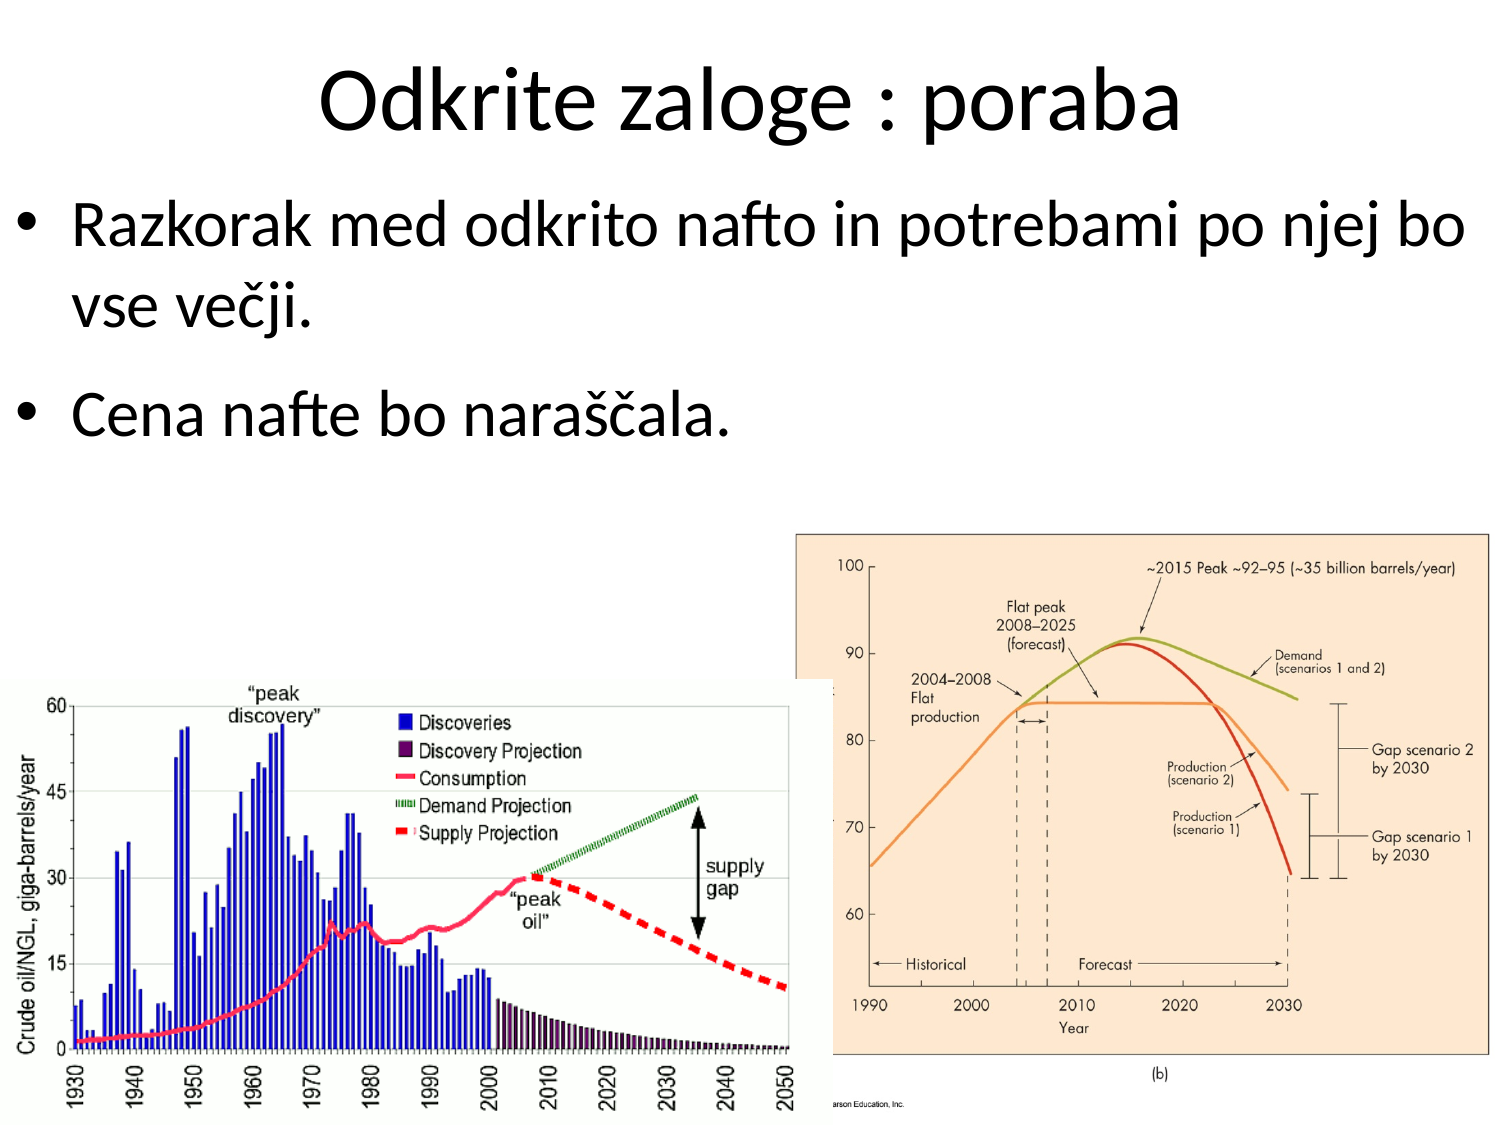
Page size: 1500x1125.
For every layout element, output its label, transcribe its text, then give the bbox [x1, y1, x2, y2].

list Razkorak med odkrito nafto in potrebami po njej bo vse večji. Cena nafte bo naraščala. [0, 172, 1500, 516]
picture [0, 523, 1500, 1125]
title Odkrite zaloge : poraba [76, 0, 1427, 172]
